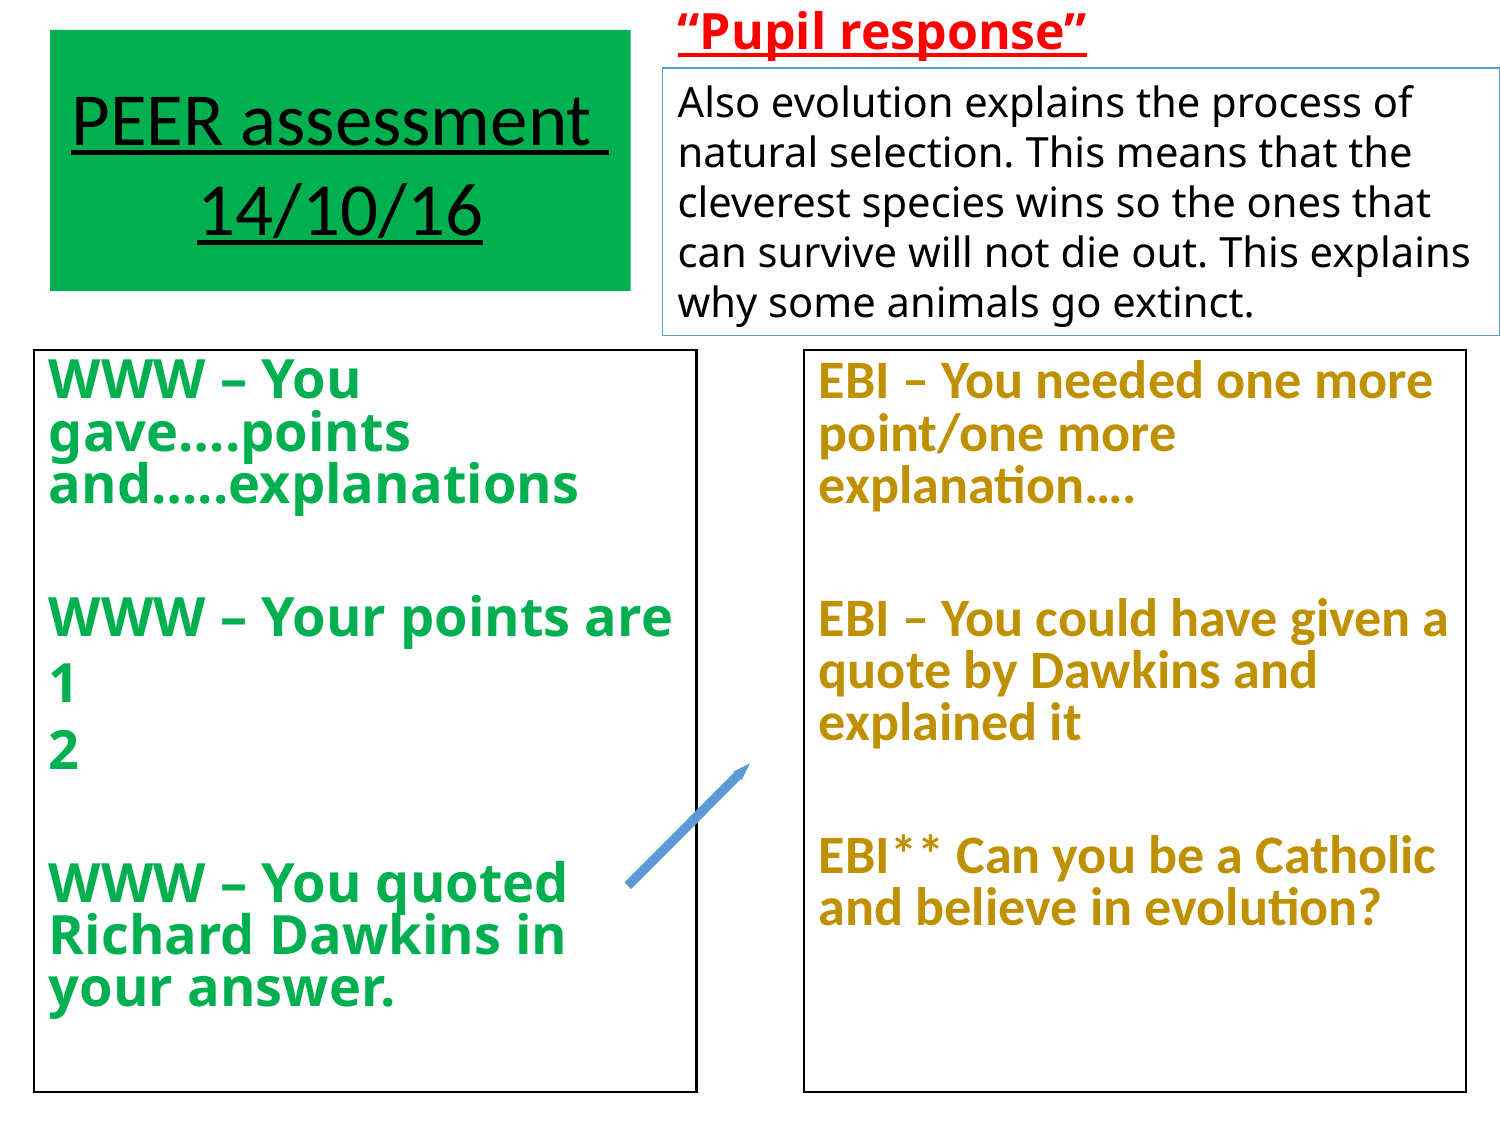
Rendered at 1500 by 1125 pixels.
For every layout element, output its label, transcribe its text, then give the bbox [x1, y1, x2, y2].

text_box Also evolution explains the process of natural selection. This means that the cleverest species wins so the ones that can survive will not die out. This explains why some animals go extinct. [662, 67, 1500, 336]
text_box “Pupil response” [662, 0, 1348, 67]
list EBI – You needed one more point/one more explanation…. EBI – You could have given a quote by Dawkins and explained it EBI** Can you be a Catholic and believe in evolution? [803, 349, 1467, 1093]
title PEER assessment 14/10/16 [50, 29, 631, 291]
list WWW – You gave….points and…..explanations WWW – Your points are 1 2 WWW – You quoted Richard Dawkins in your answer. [34, 349, 697, 1093]
